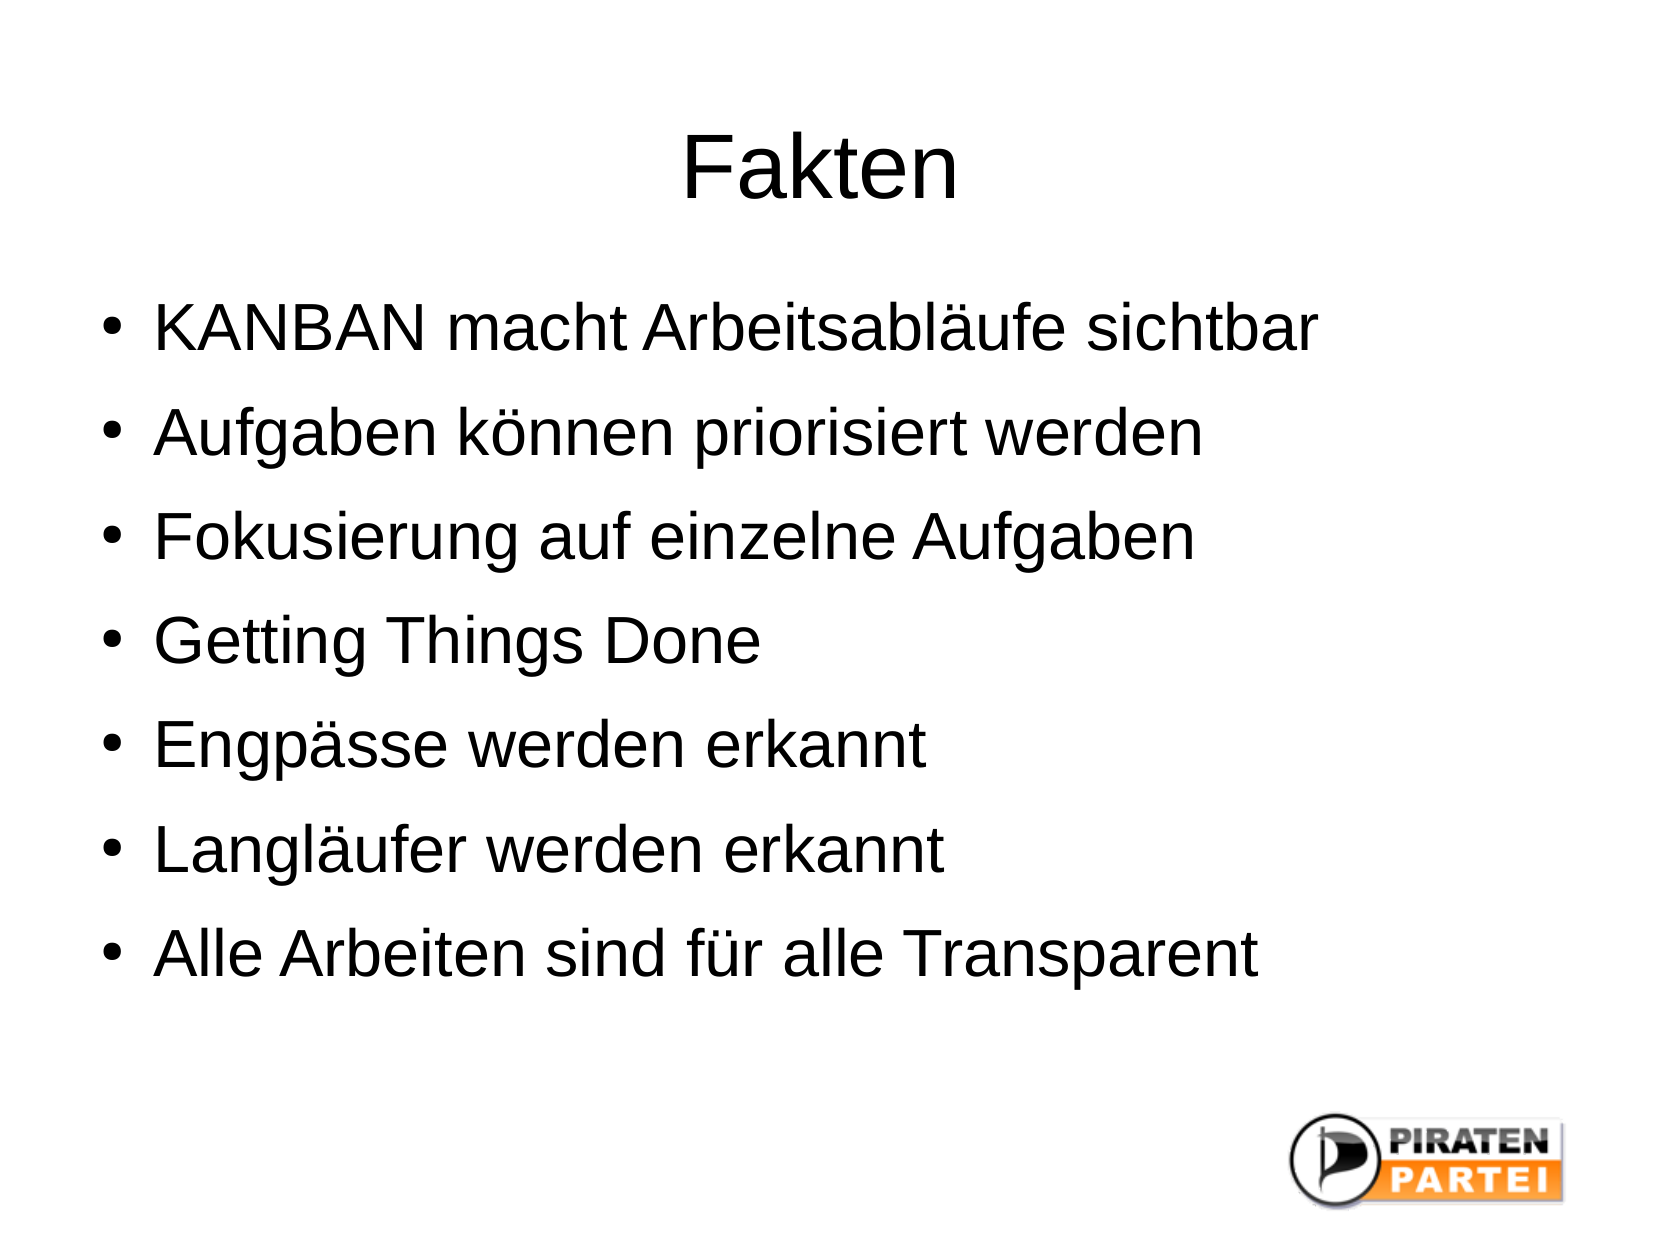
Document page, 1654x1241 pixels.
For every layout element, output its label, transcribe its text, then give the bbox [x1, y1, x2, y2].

title Fakten [76, 115, 1565, 219]
list KANBAN macht Arbeitsabläufe sichtbar Aufgaben können priorisiert werden Fokusierung auf einzelne Aufgaben Getting Things Done Engpässe werden erkannt Langläufer werden erkannt Alle Arbeiten sind für alle Transparent [82, 290, 1571, 1109]
picture [1286, 1111, 1568, 1213]
